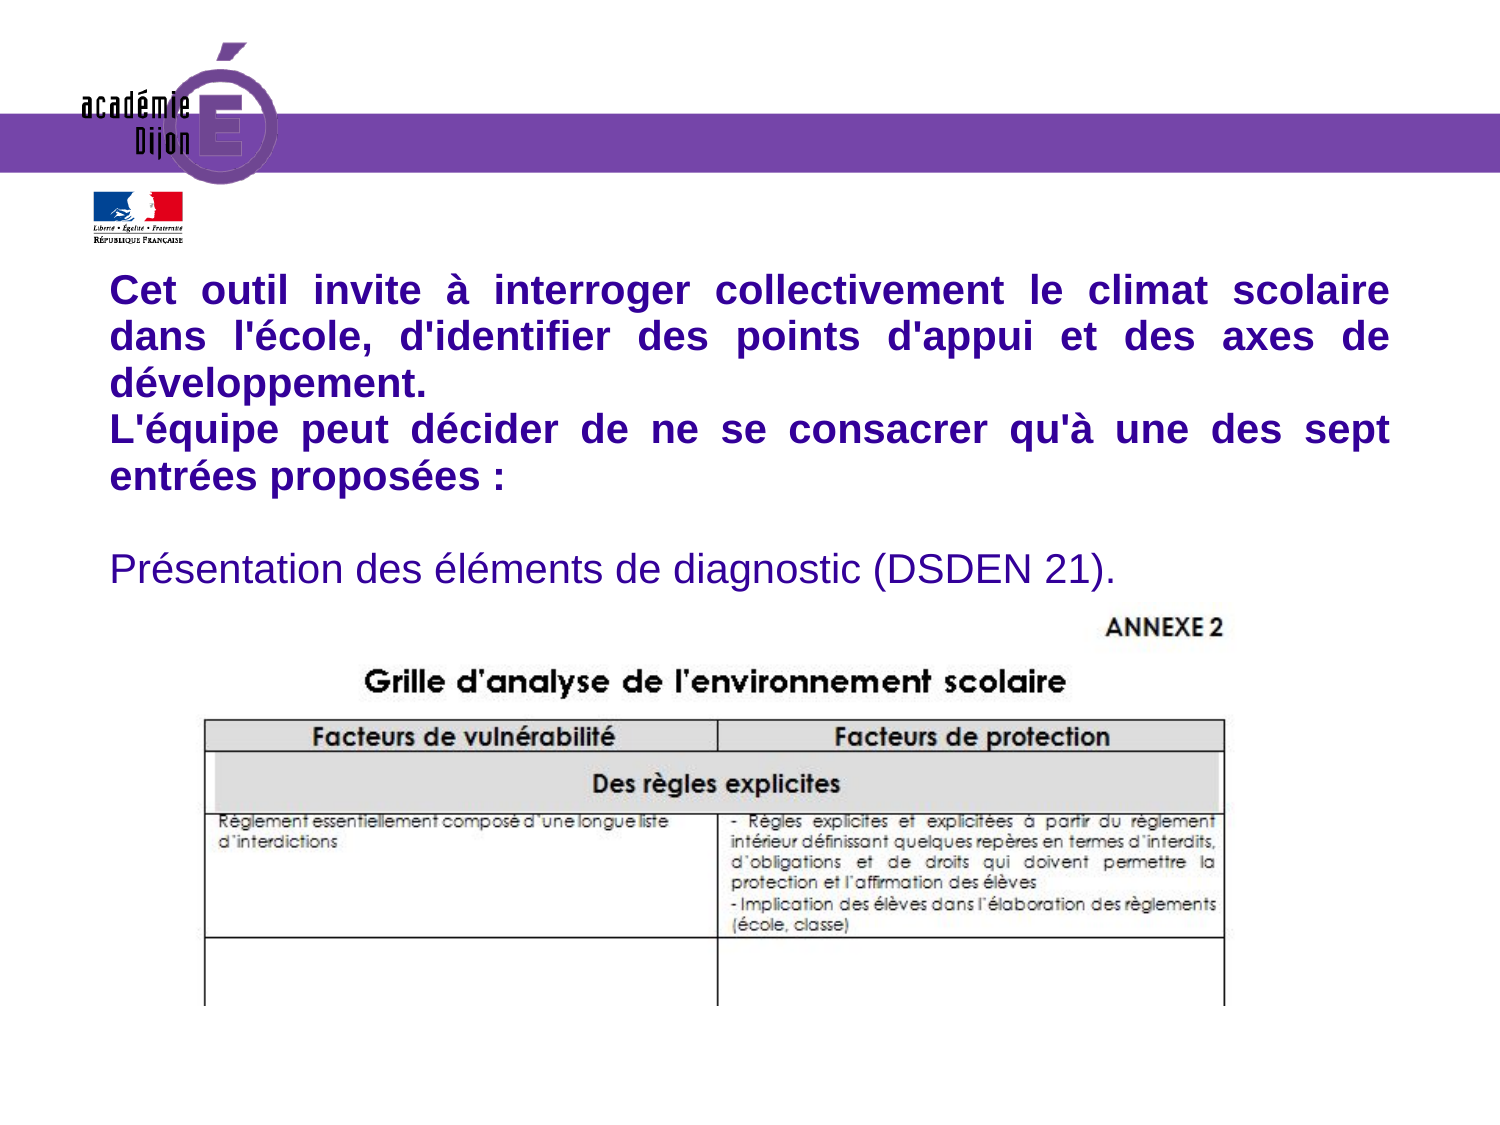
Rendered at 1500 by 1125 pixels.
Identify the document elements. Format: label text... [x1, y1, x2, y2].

text_box Cet outil invite à interroger collectivement le climat scolaire dans l'école, d'identifier des points d'appui et des axes de développement. L'équipe peut décider de ne se consacrer qu'à une des sept entrées proposées : Présentation des éléments de diagnostic (DSDEN 21). [94, 259, 1406, 461]
picture [82, 42, 278, 244]
picture [184, 602, 1252, 1006]
